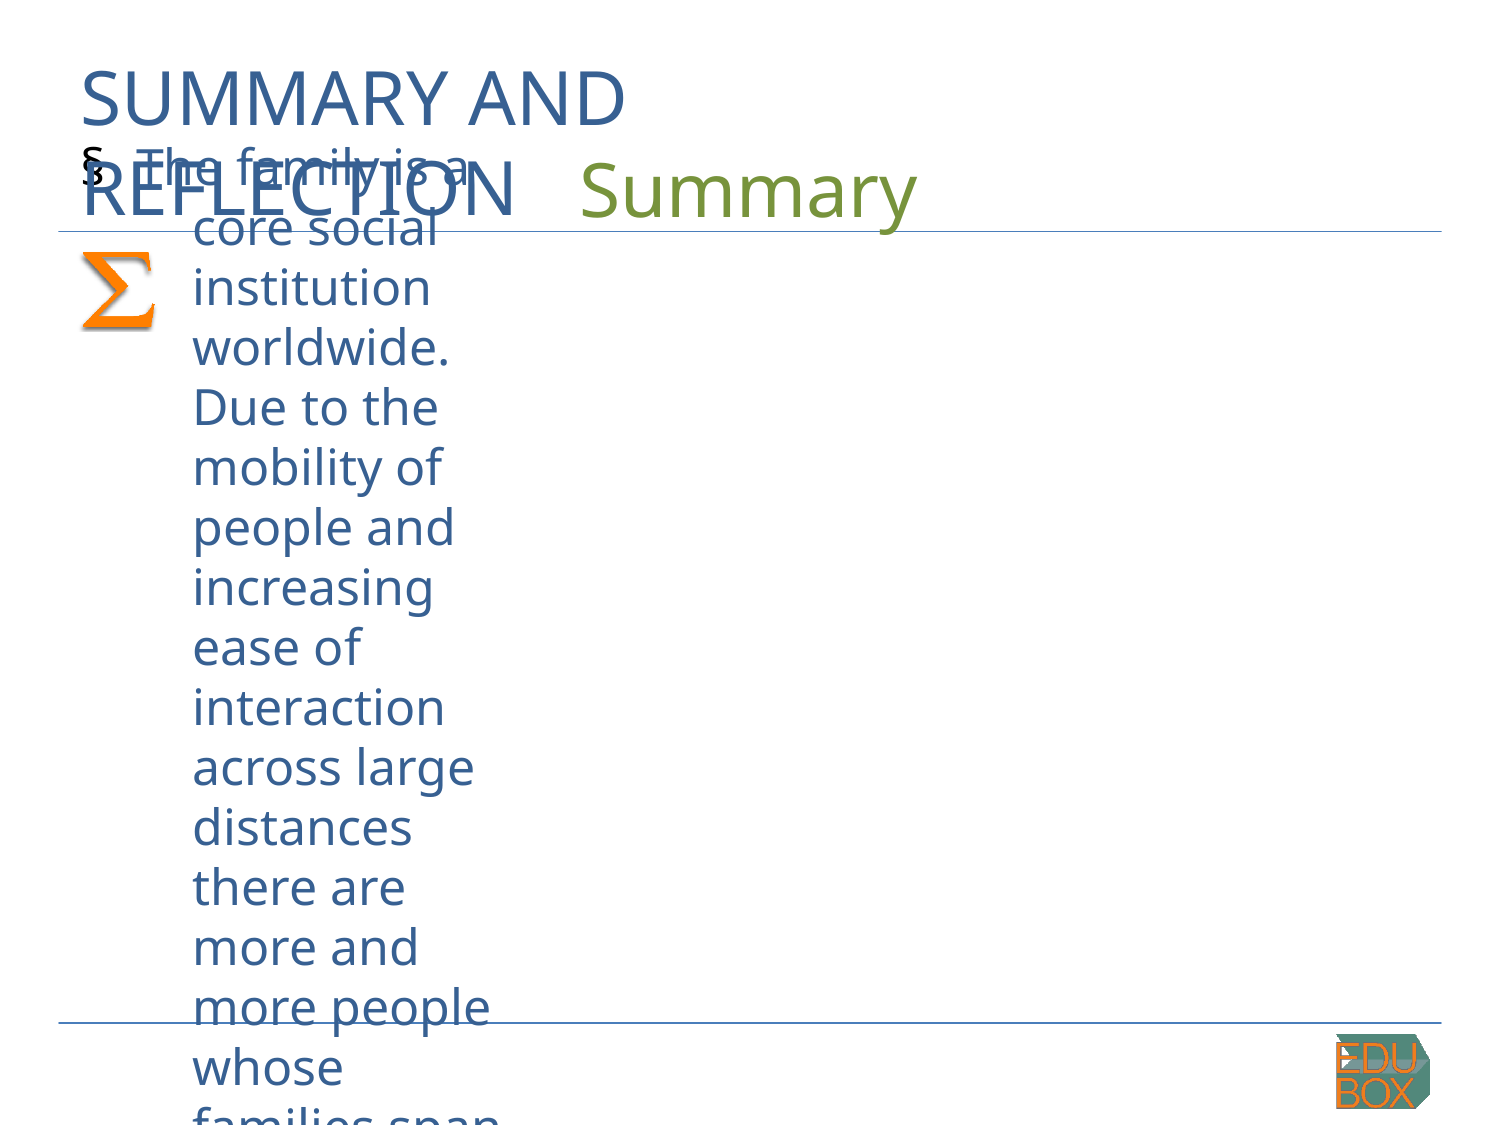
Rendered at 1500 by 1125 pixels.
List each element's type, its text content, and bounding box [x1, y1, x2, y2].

list Summary [64, 153, 1040, 247]
picture [77, 246, 160, 332]
list The family is a core social institution worldwide. Due to the mobility of people and increasing ease of interaction across large distances there are more and more people whose families span across country borders or even continents and there is a growing number of people who live in transnational families. [159, 246, 1412, 642]
picture [1328, 1028, 1437, 1114]
title SUMMARY AND REFLECTION [64, 42, 1377, 153]
